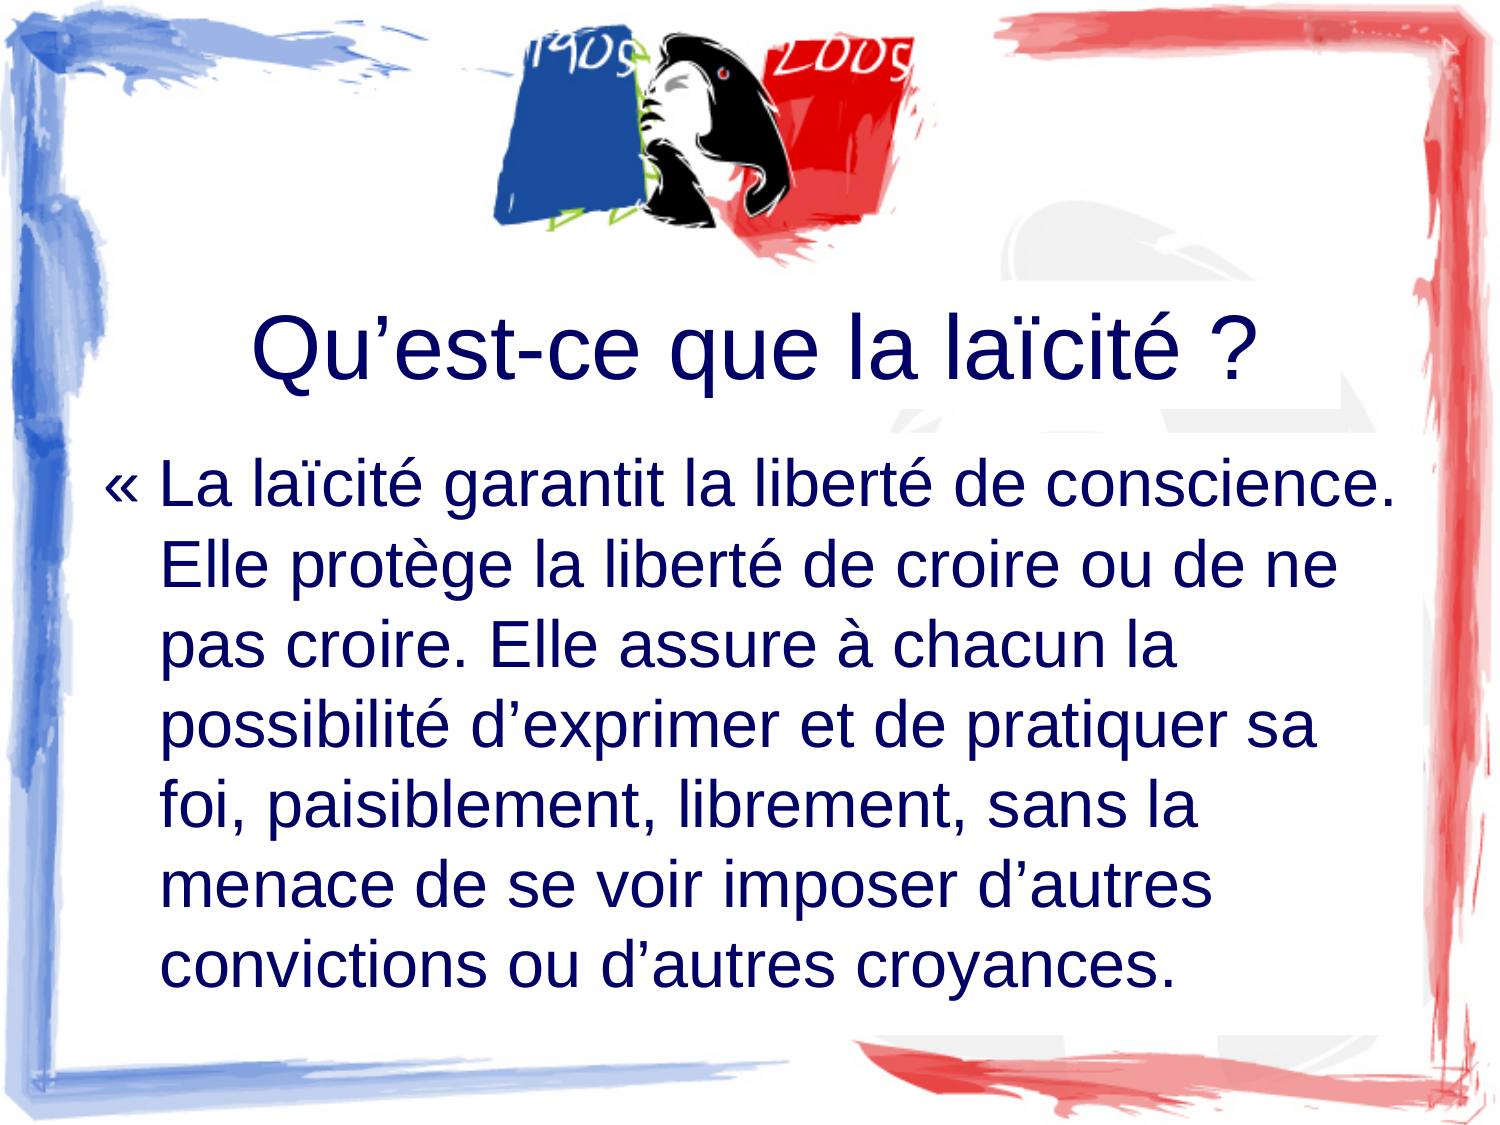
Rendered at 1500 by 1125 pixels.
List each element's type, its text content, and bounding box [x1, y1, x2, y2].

title Qu’est-ce que la laïcité ? [171, 280, 1341, 409]
list « La laïcité garantit la liberté de conscience. Elle protège la liberté de croire ou de ne pas croire. Elle assure à chacun la possibilité d’exprimer et de pratiquer sa foi, paisiblement, librement, sans la menace de se voir imposer d’autres convictions ou d’autres croyances. [88, 432, 1424, 1035]
picture [0, 0, 1500, 1125]
